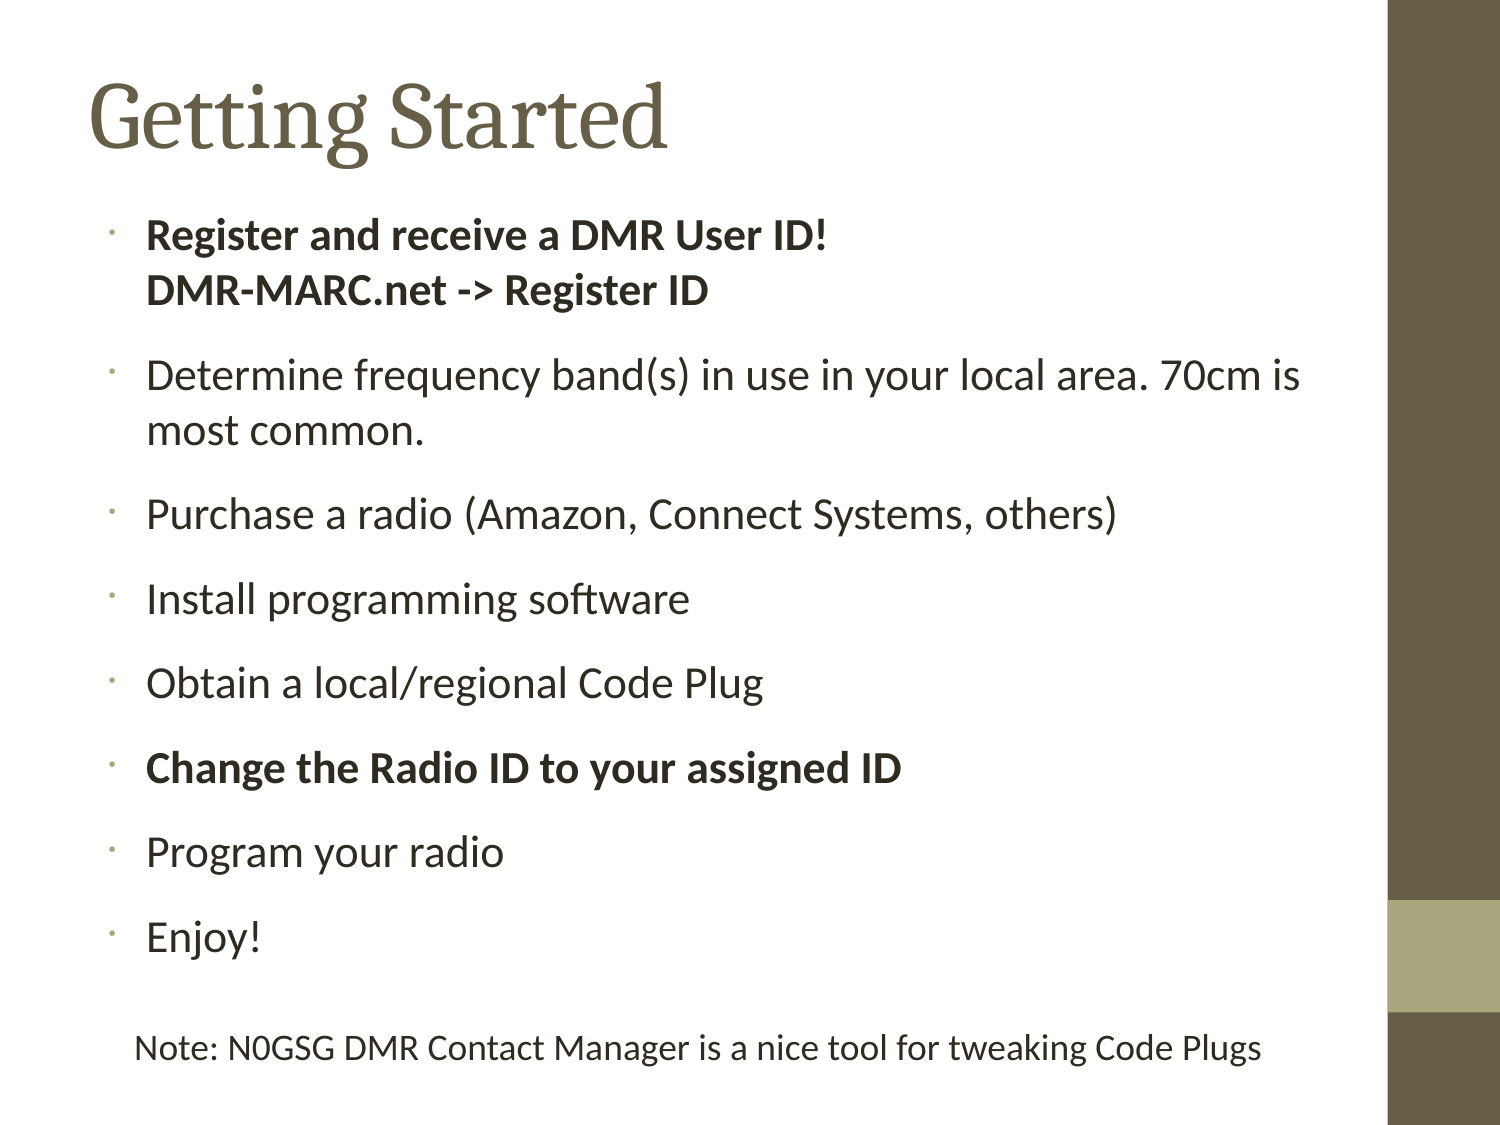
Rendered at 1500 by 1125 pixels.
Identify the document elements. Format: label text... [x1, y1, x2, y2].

text_box Note: N0GSG DMR Contact Manager is a nice tool for tweaking Code Plugs [119, 1015, 1279, 1076]
list Register and receive a DMR User ID! DMR-MARC.net -> Register ID Determine frequency band(s) in use in your local area. 70cm is most common. Purchase a radio (Amazon, Connect Systems, others) Install programming software Obtain a local/regional Code Plug Change the Radio ID to your assigned ID Program your radio Enjoy! [75, 197, 1325, 985]
title Getting Started [75, 45, 1325, 197]
